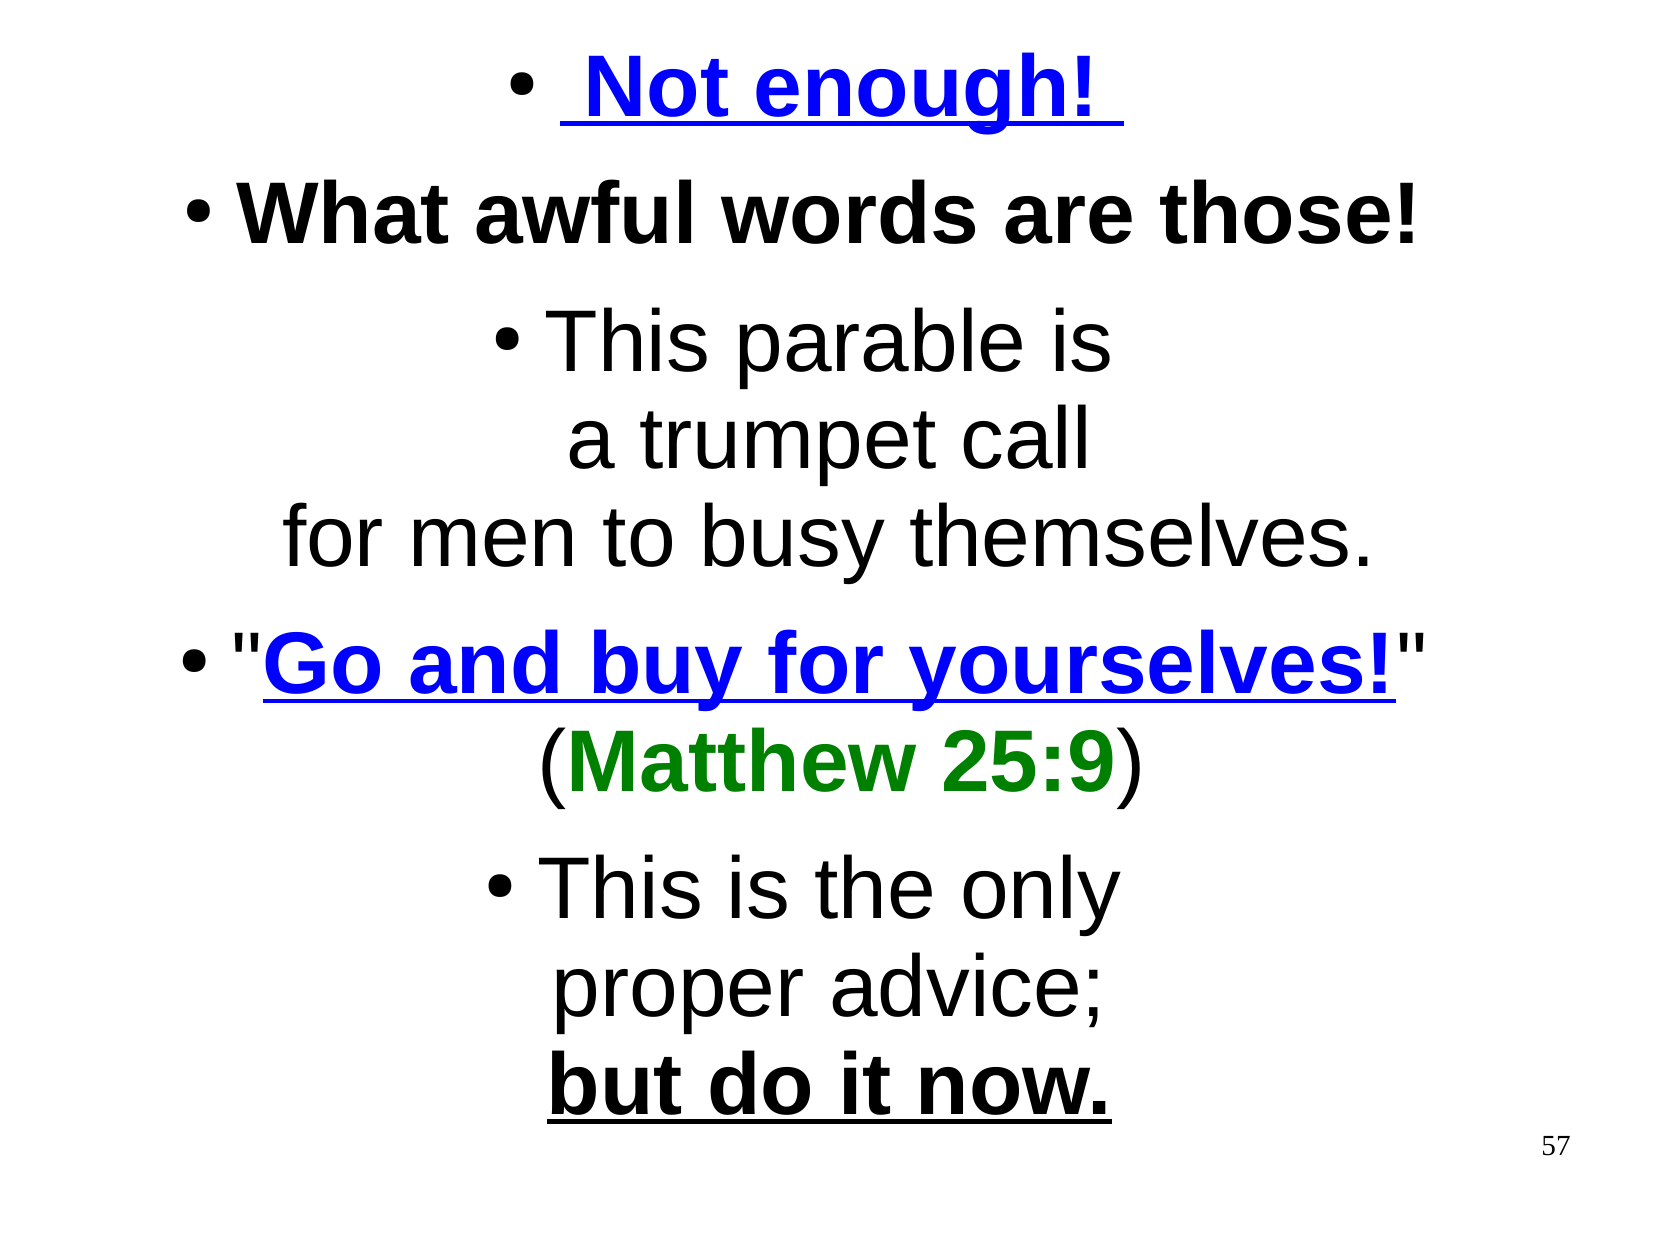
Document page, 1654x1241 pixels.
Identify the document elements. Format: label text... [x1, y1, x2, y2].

list Not enough! What awful words are those! This parable is a trumpet call for men to busy themselves. "Go and buy for yourselves!" (Matthew 25:9) This is the only proper advice; but do it now. [0, 37, 1613, 1201]
